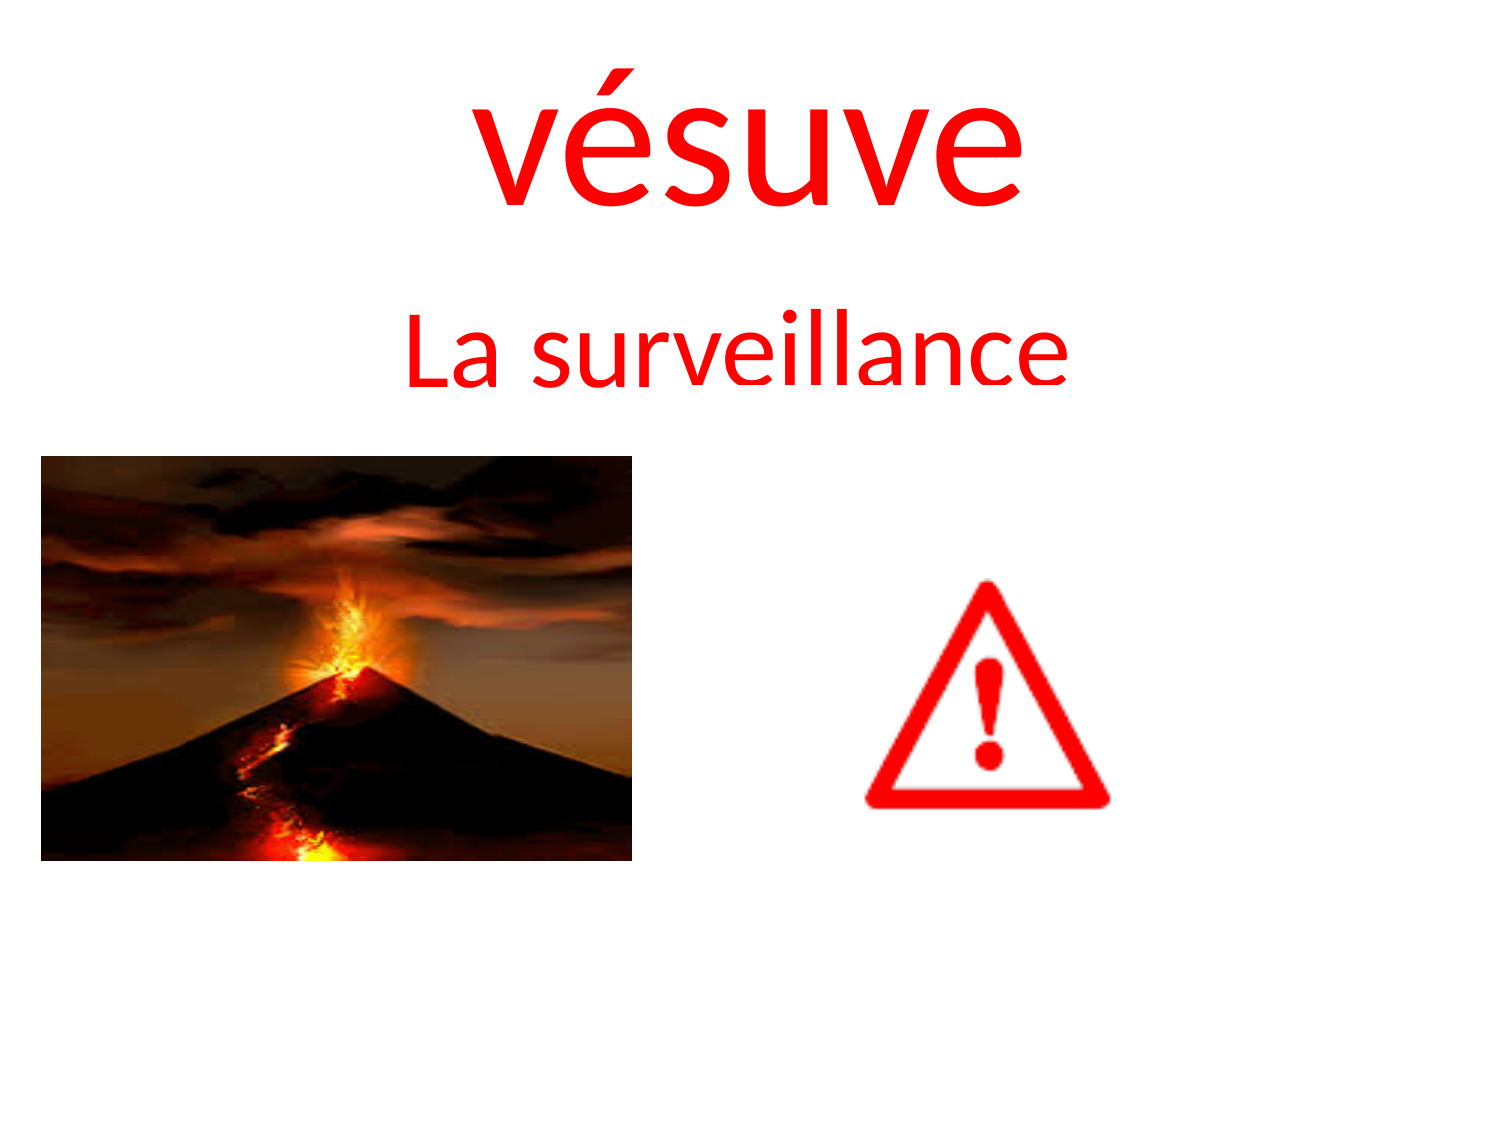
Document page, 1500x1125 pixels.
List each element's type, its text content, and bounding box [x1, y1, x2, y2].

subtitle La surveillance [225, 267, 1275, 433]
picture [690, 385, 1287, 1024]
picture [41, 456, 632, 861]
title vésuve [112, 54, 1388, 197]
